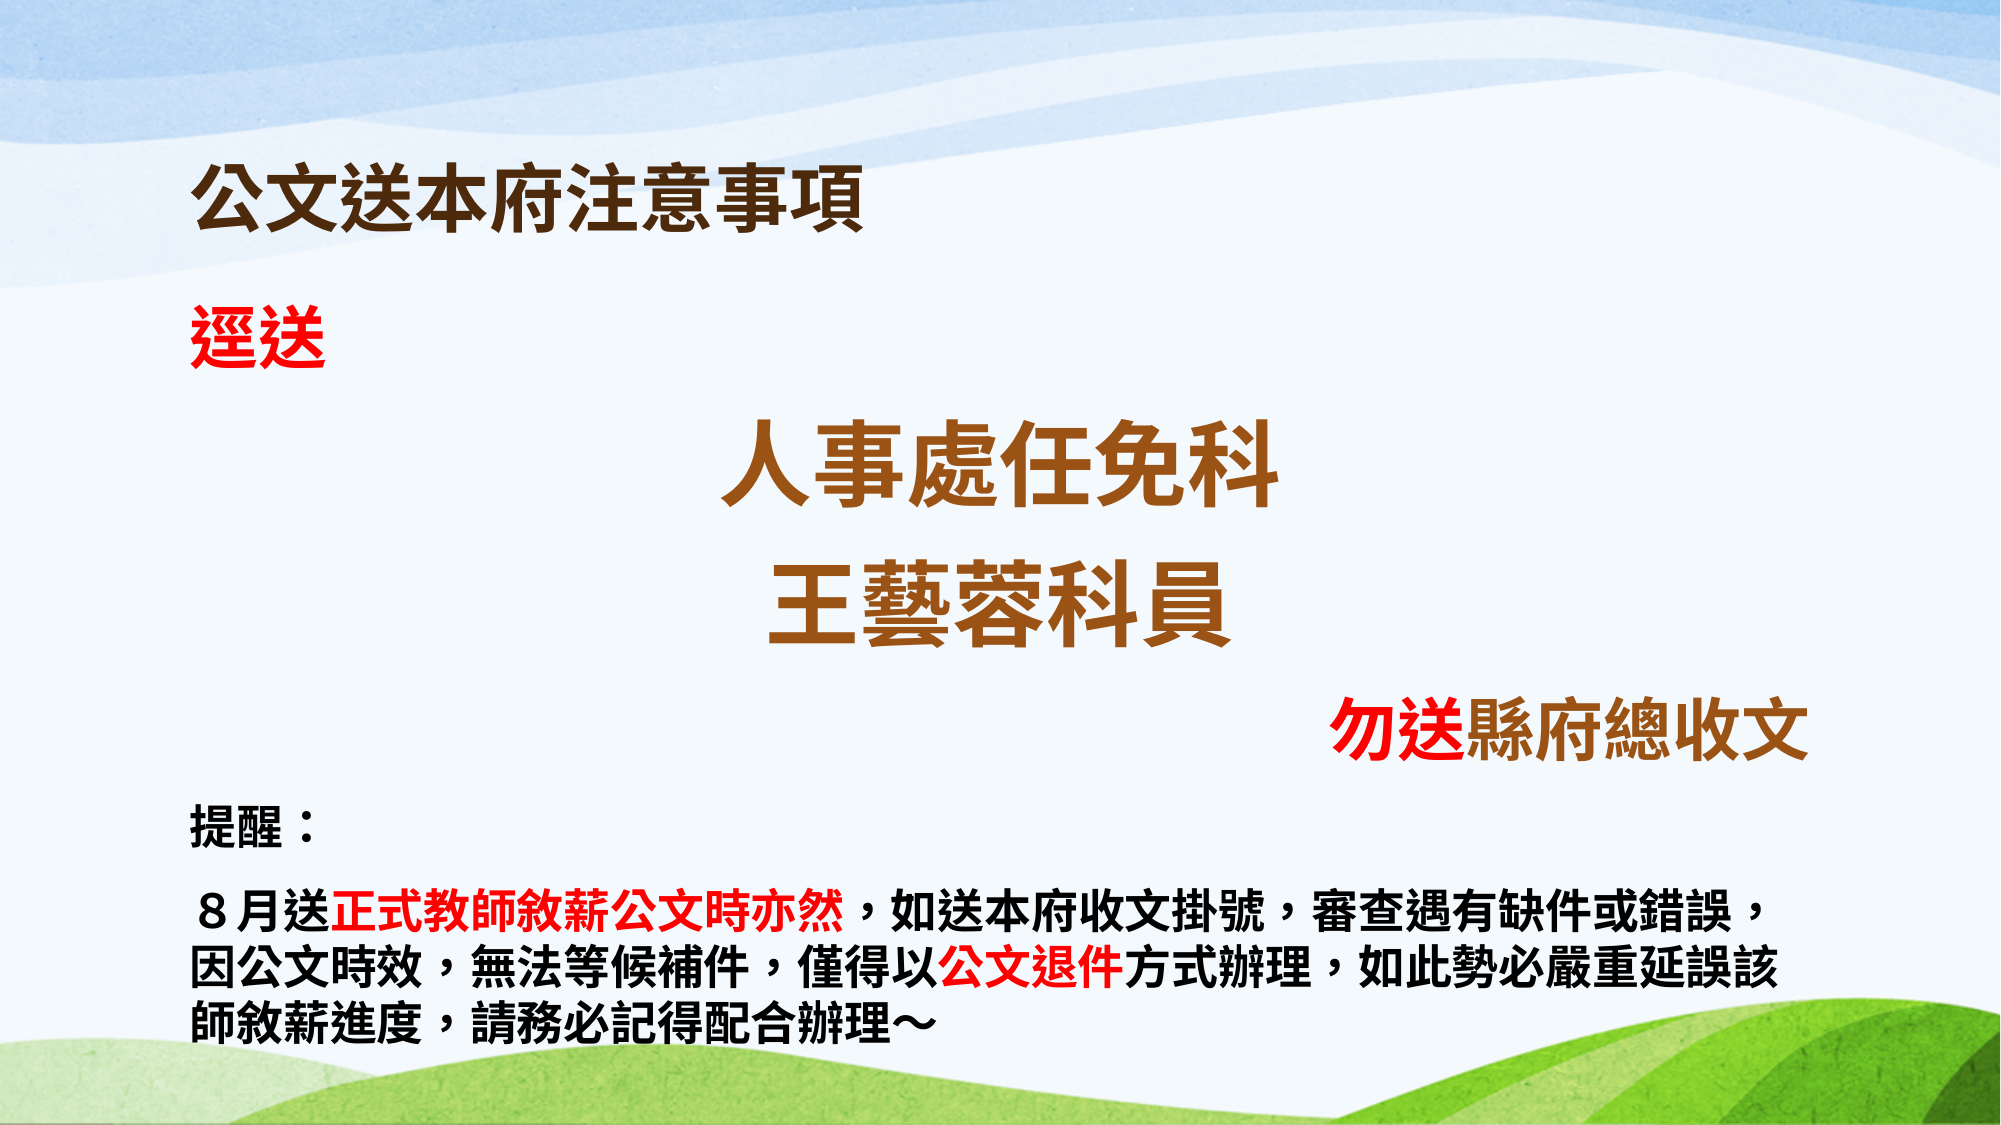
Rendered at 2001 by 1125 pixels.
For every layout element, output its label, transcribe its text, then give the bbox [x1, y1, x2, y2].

picture [0, 0, 2001, 1125]
list 逕送 人事處任免科 王藝蓉科員 勿送縣府總收文 提醒： ８月送正式教師敘薪公文時亦然，如送本府收文掛號，審查遇有缺件或錯誤，因公文時效，無法等候補件，僅得以公文退件方式辦理，如此勢必嚴重延誤該師敘薪進度，請務必記得配合辦理～ [174, 287, 1825, 1066]
title 公文送本府注意事項 [174, 50, 1825, 250]
